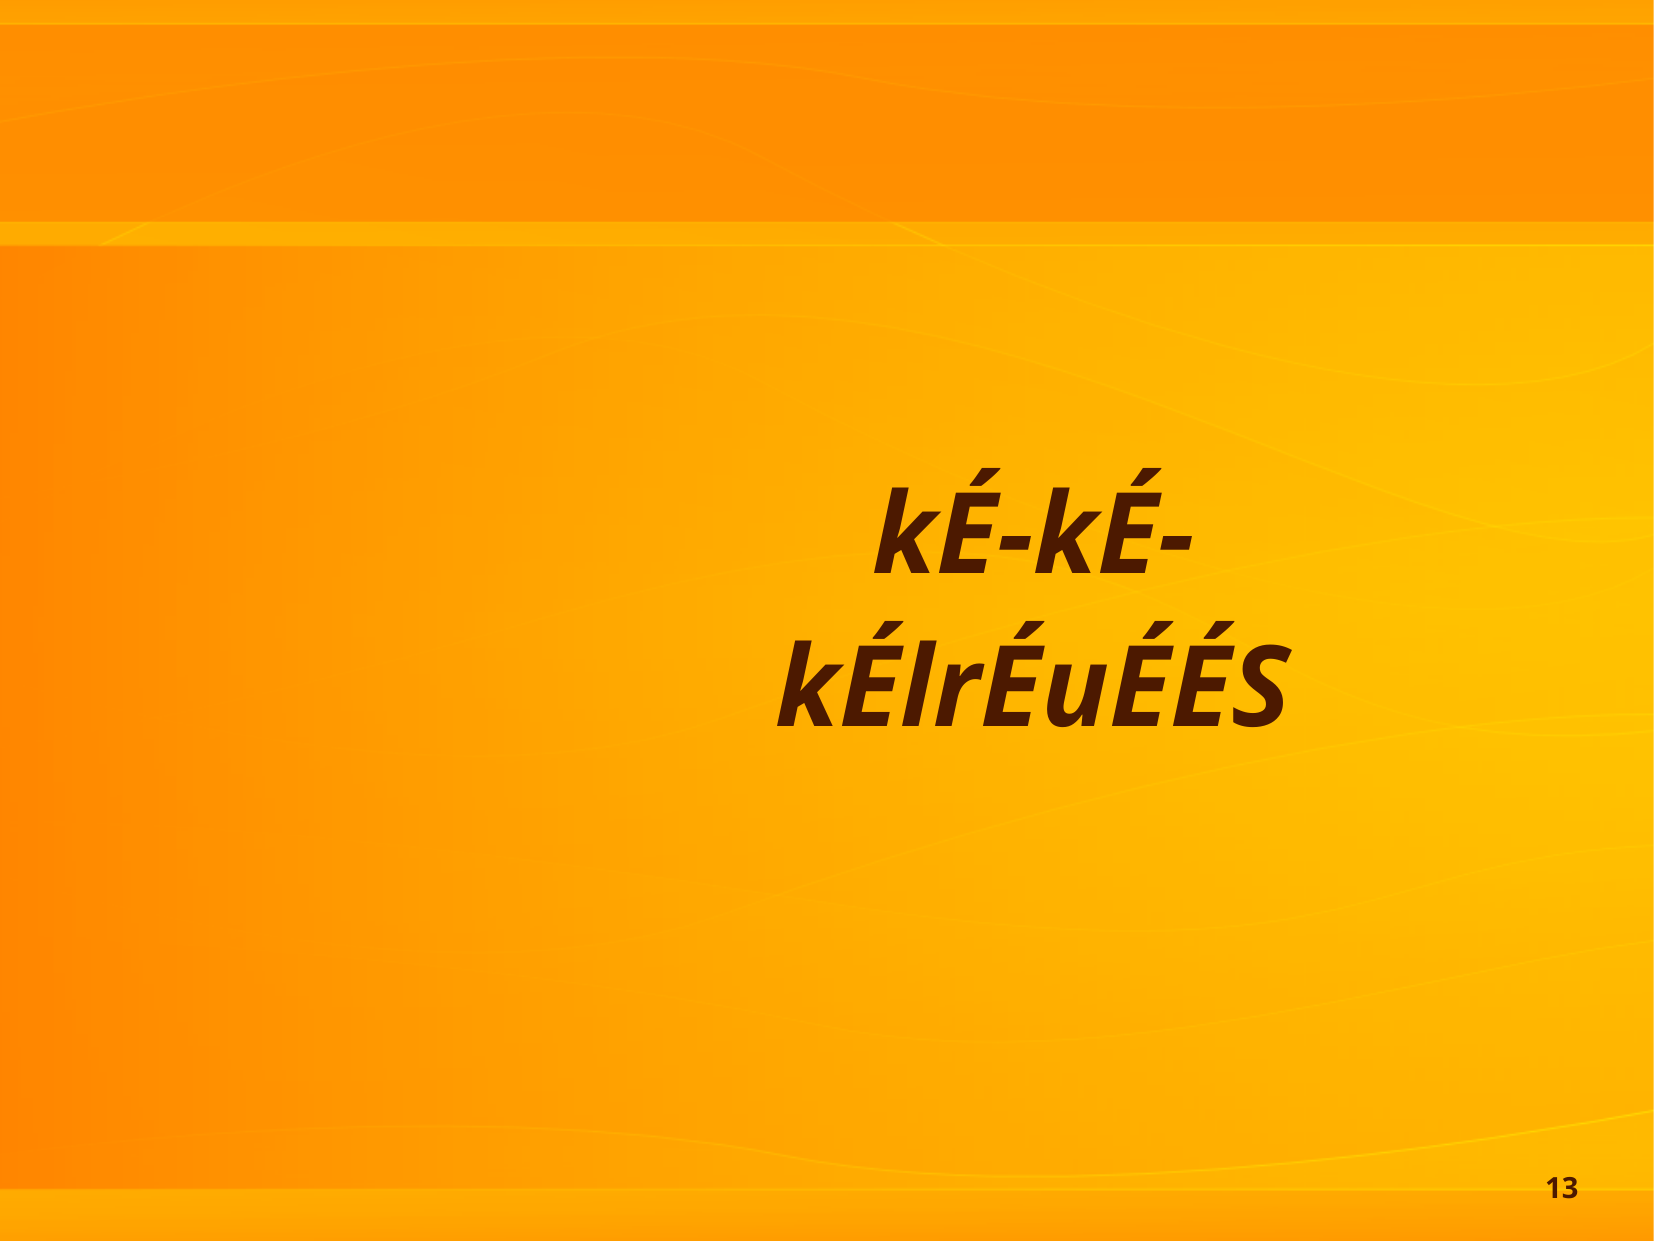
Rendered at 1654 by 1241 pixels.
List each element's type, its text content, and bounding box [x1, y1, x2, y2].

text_box [1476, 1169, 1648, 1228]
text_box kÉ-kÉ-kÉlrÉuÉÉS [603, 514, 1464, 698]
